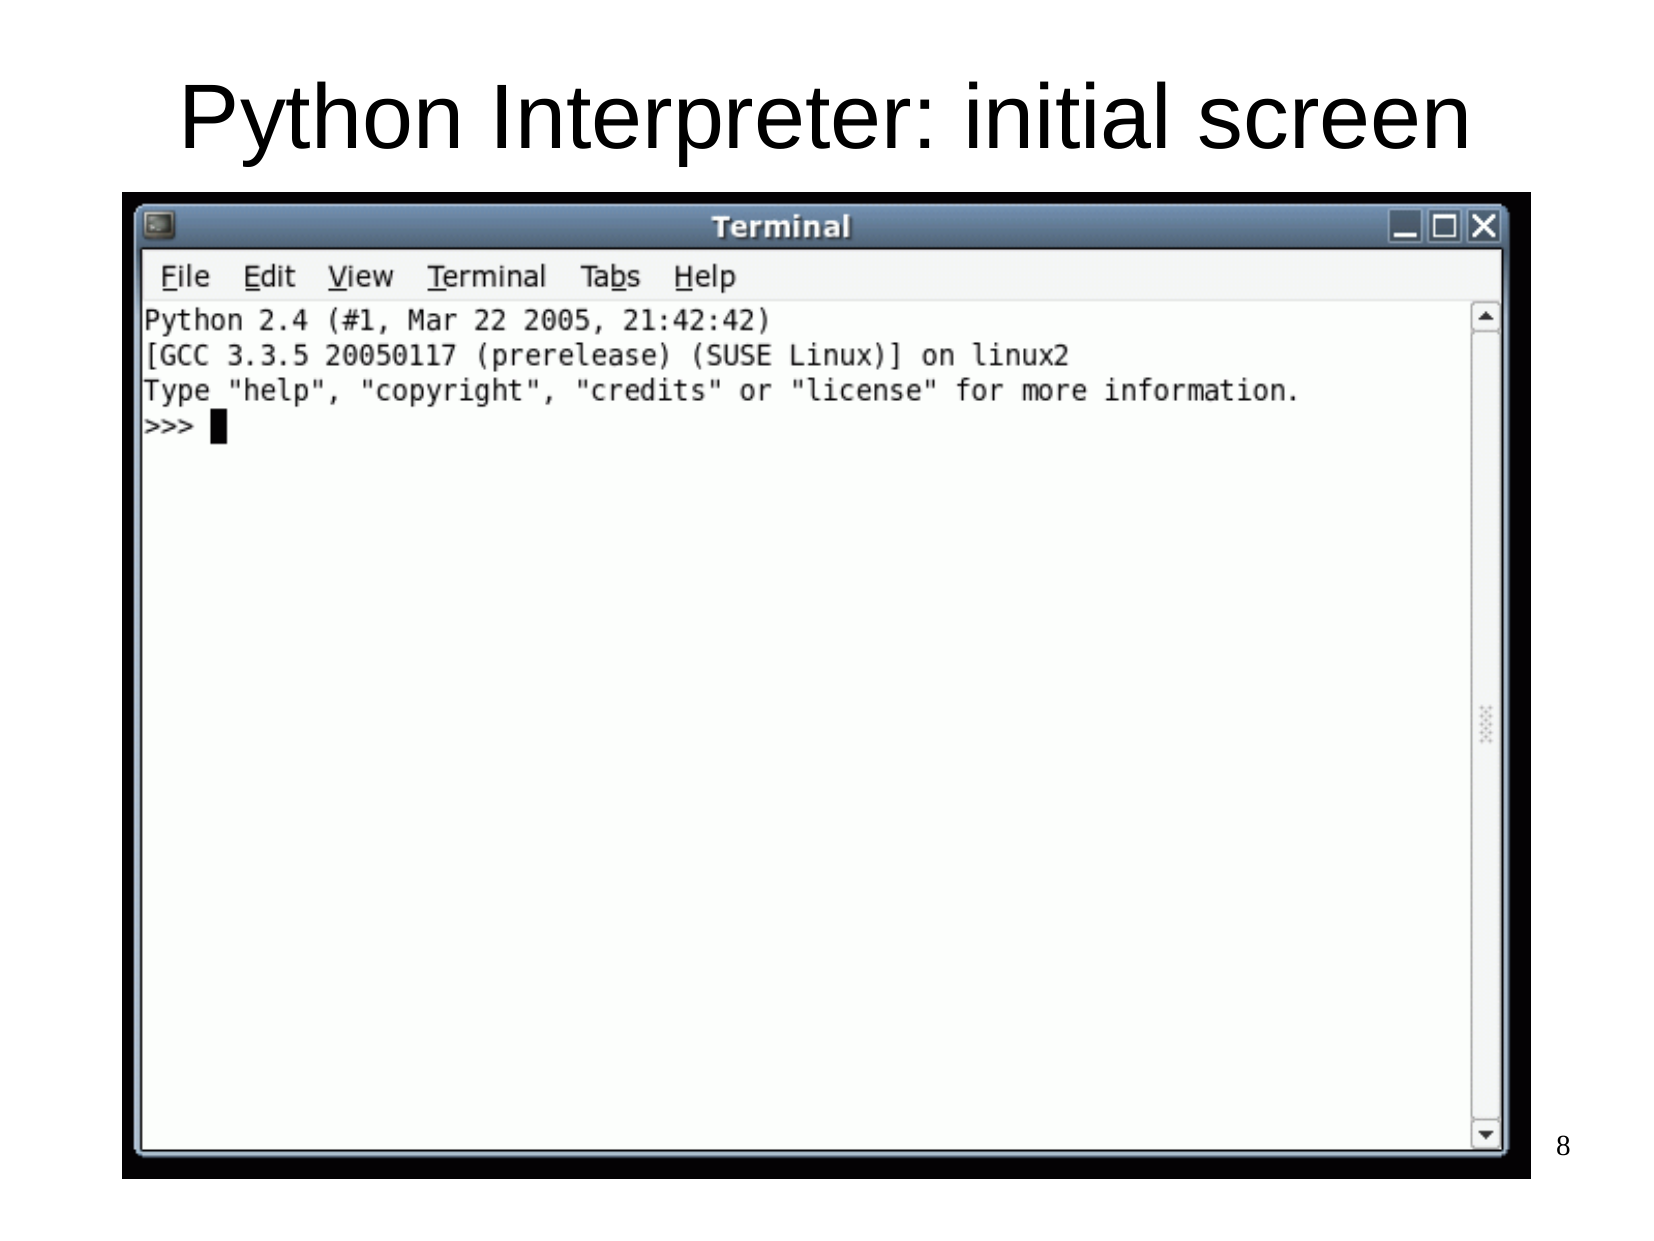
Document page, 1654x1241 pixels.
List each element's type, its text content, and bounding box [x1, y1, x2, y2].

title Python Interpreter: initial screen [0, 48, 1654, 187]
picture [122, 192, 1531, 1179]
